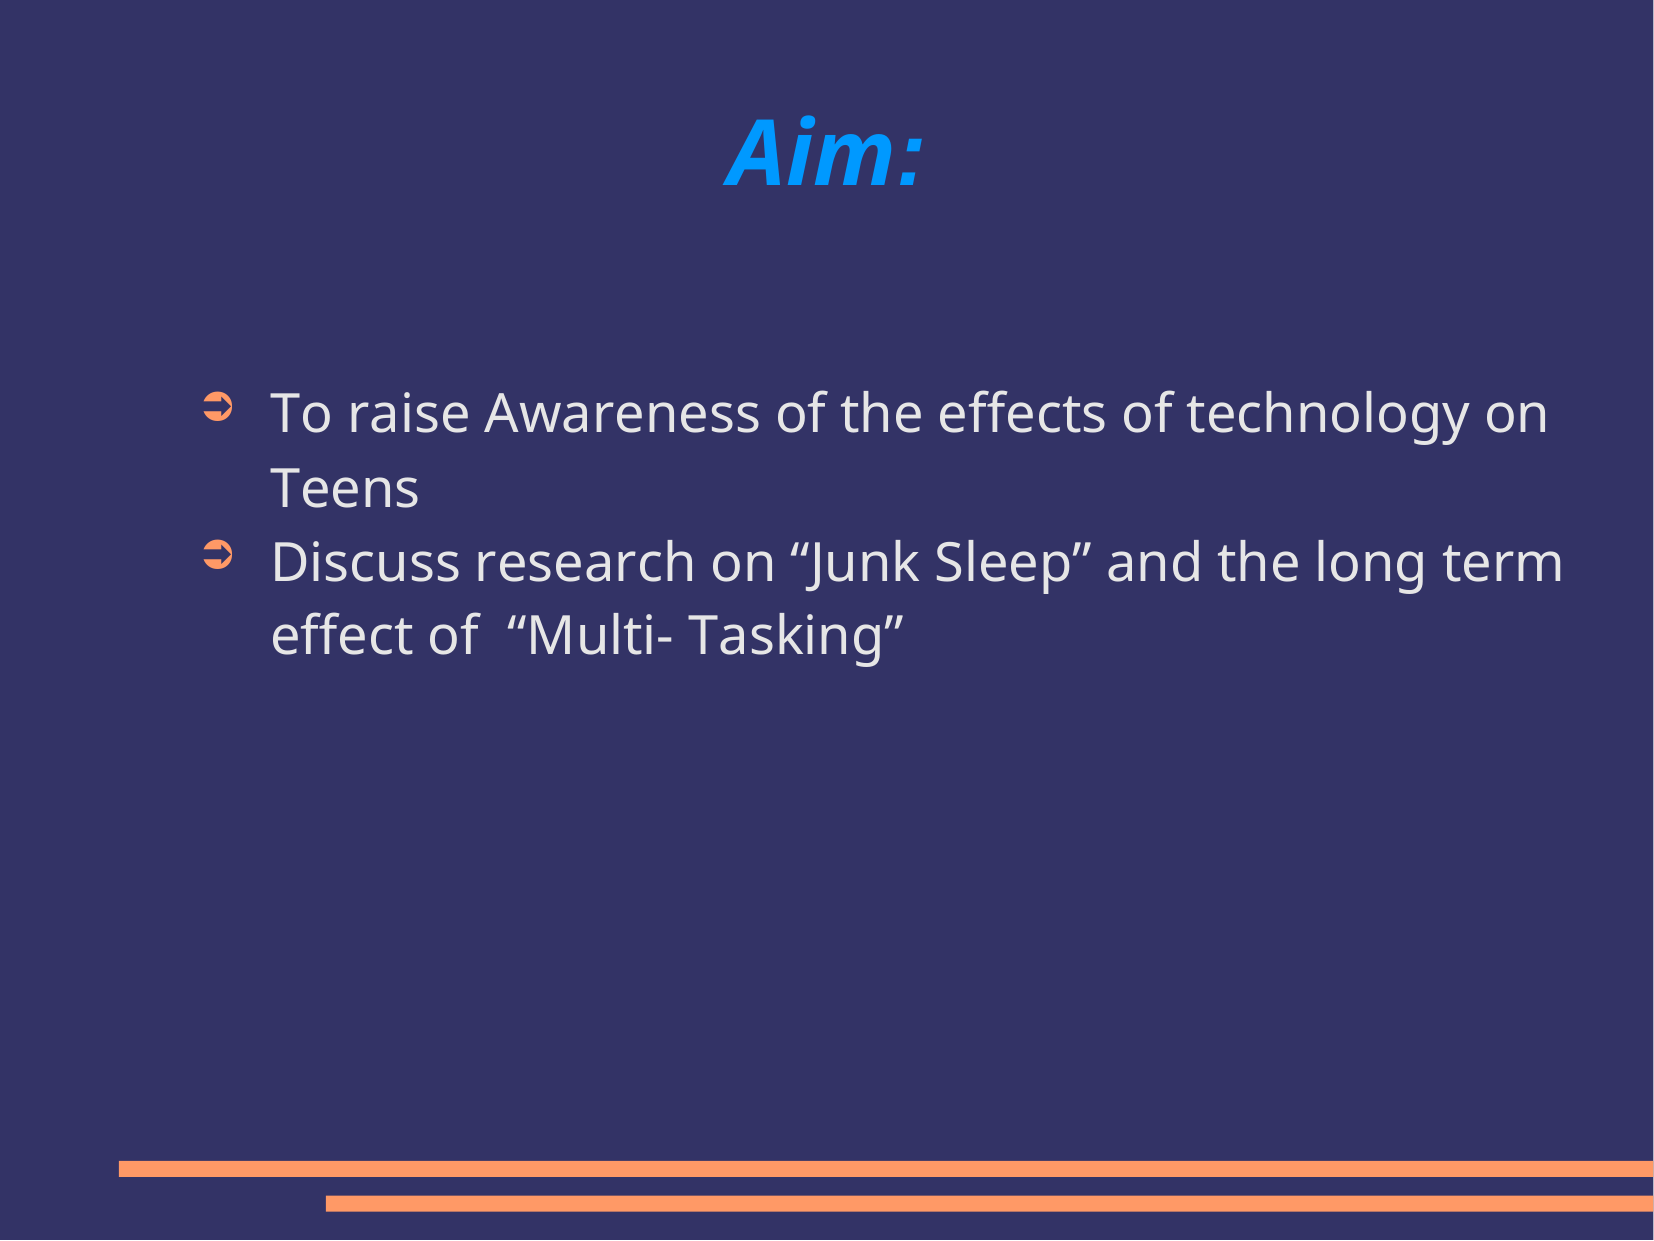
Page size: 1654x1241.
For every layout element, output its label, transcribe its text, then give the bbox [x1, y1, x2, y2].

list To raise Awareness of the effects of technology on Teens Discuss research on “Junk Sleep” and the long term effect of “Multi- Tasking” [187, 375, 1579, 1157]
title Aim: [121, 46, 1534, 254]
